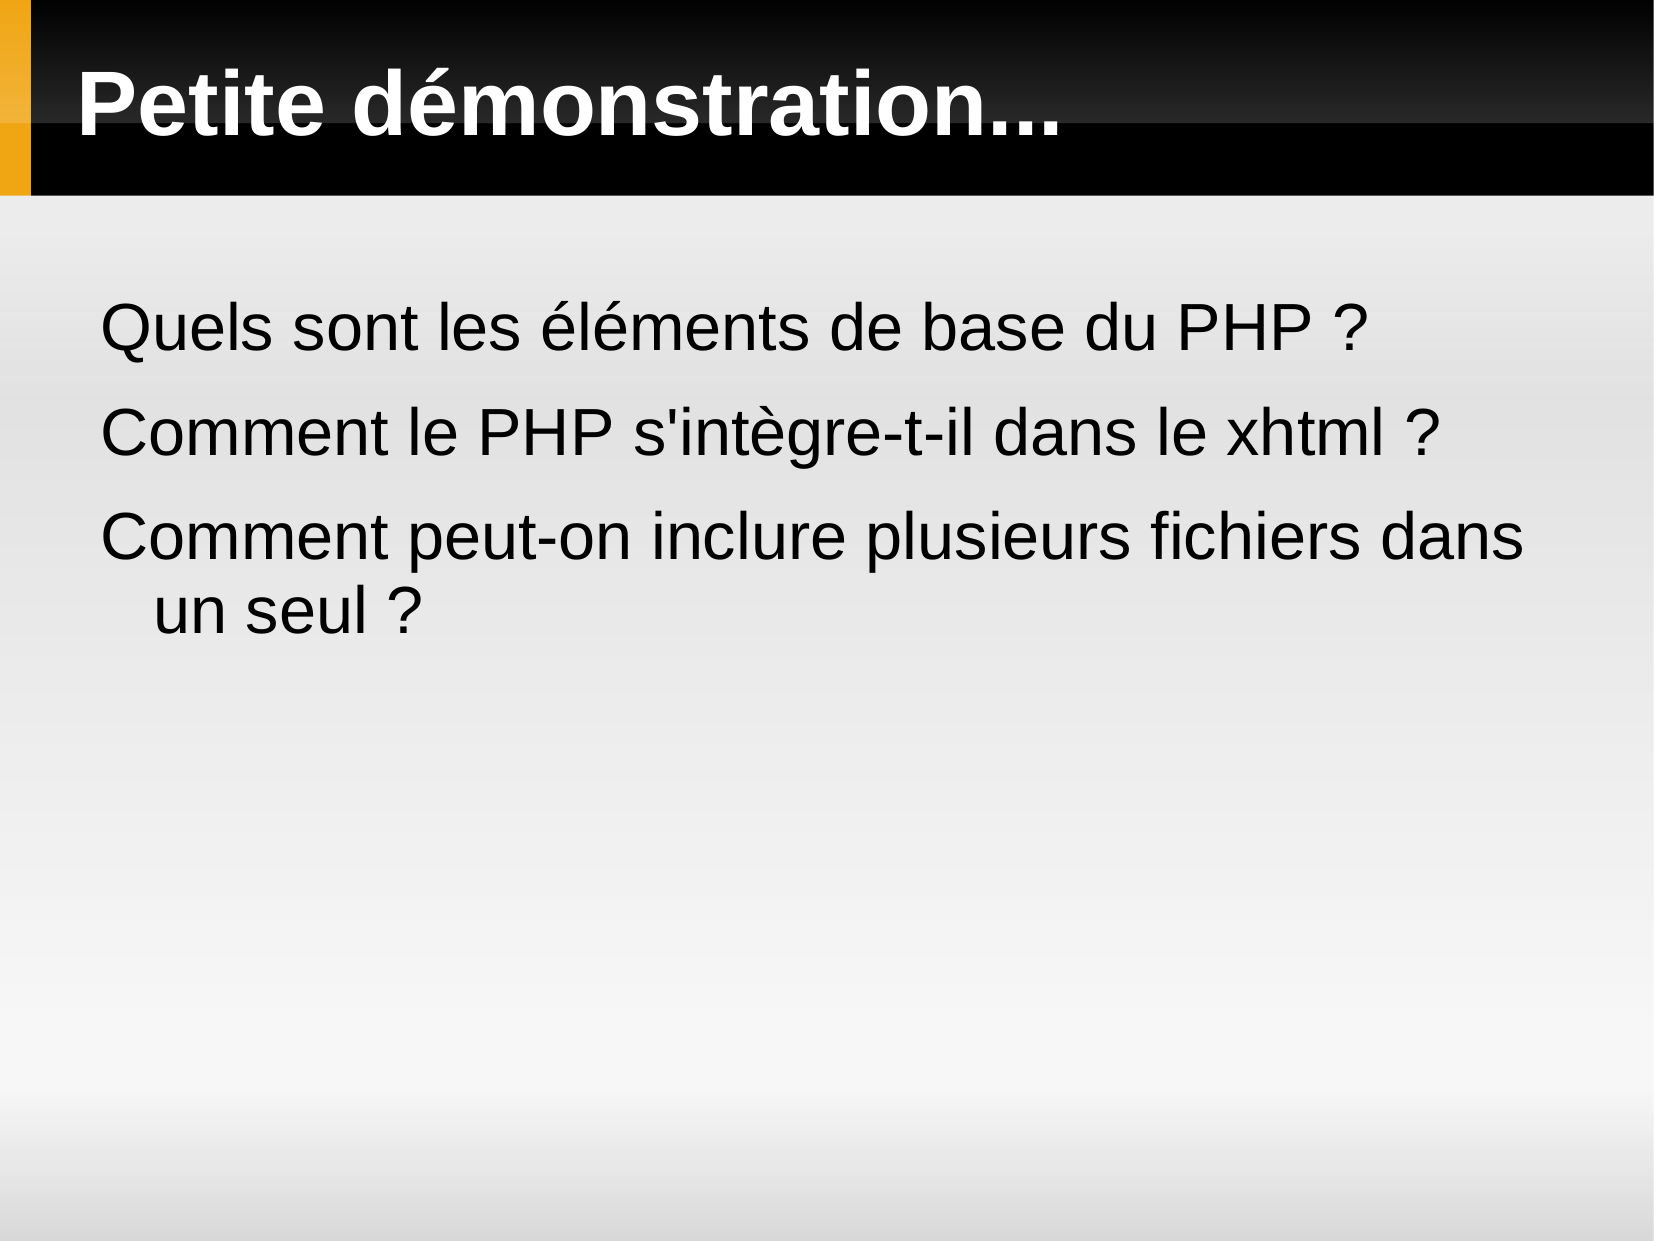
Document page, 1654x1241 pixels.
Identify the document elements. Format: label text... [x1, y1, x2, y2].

picture [0, 0, 1654, 1241]
title Petite démonstration... [76, 7, 1565, 200]
list Quels sont les éléments de base du PHP ? Comment le PHP s'intègre-t-il dans le xhtml ? Comment peut-on inclure plusieurs fichiers dans un seul ? [82, 290, 1571, 1094]
